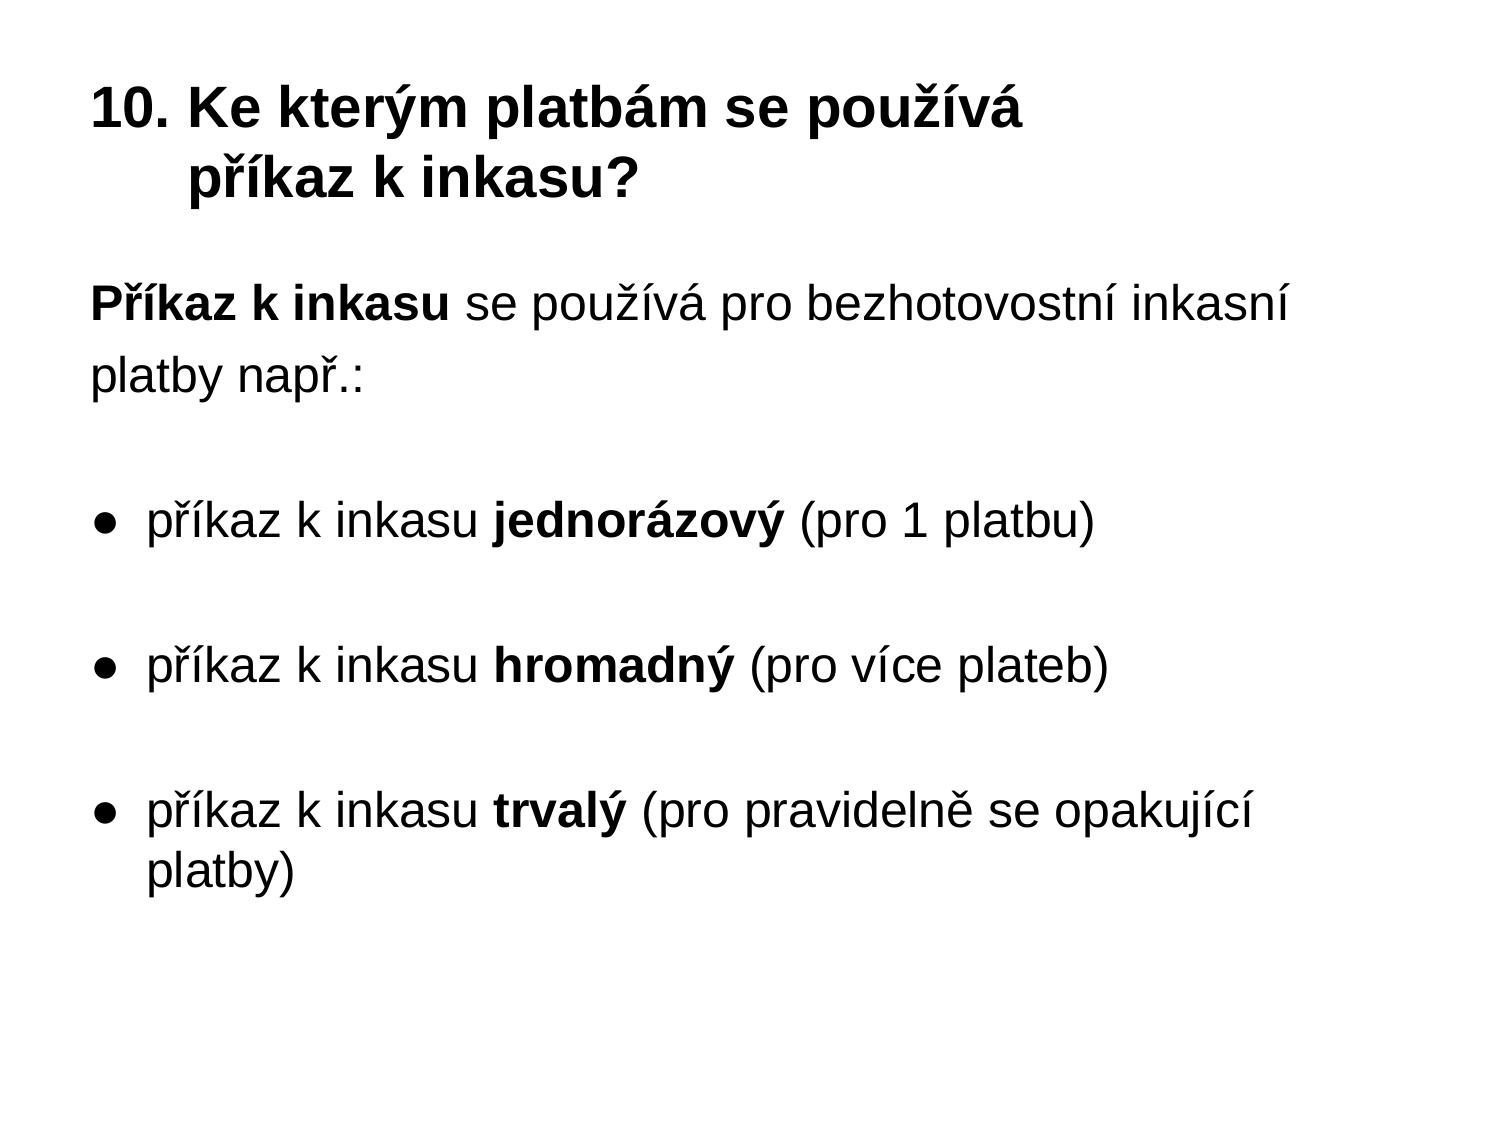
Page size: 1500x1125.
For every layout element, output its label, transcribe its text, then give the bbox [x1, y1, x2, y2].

list Příkaz k inkasu se používá pro bezhotovostní inkasní platby např.: ● příkaz k inkasu jednorázový (pro 1 platbu) ● příkaz k inkasu hromadný (pro více plateb) ● příkaz k inkasu trvalý (pro pravidelně se opakující platby) [75, 262, 1426, 1006]
title 10. Ke kterým platbám se používá příkaz k inkasu? [75, 45, 1426, 233]
